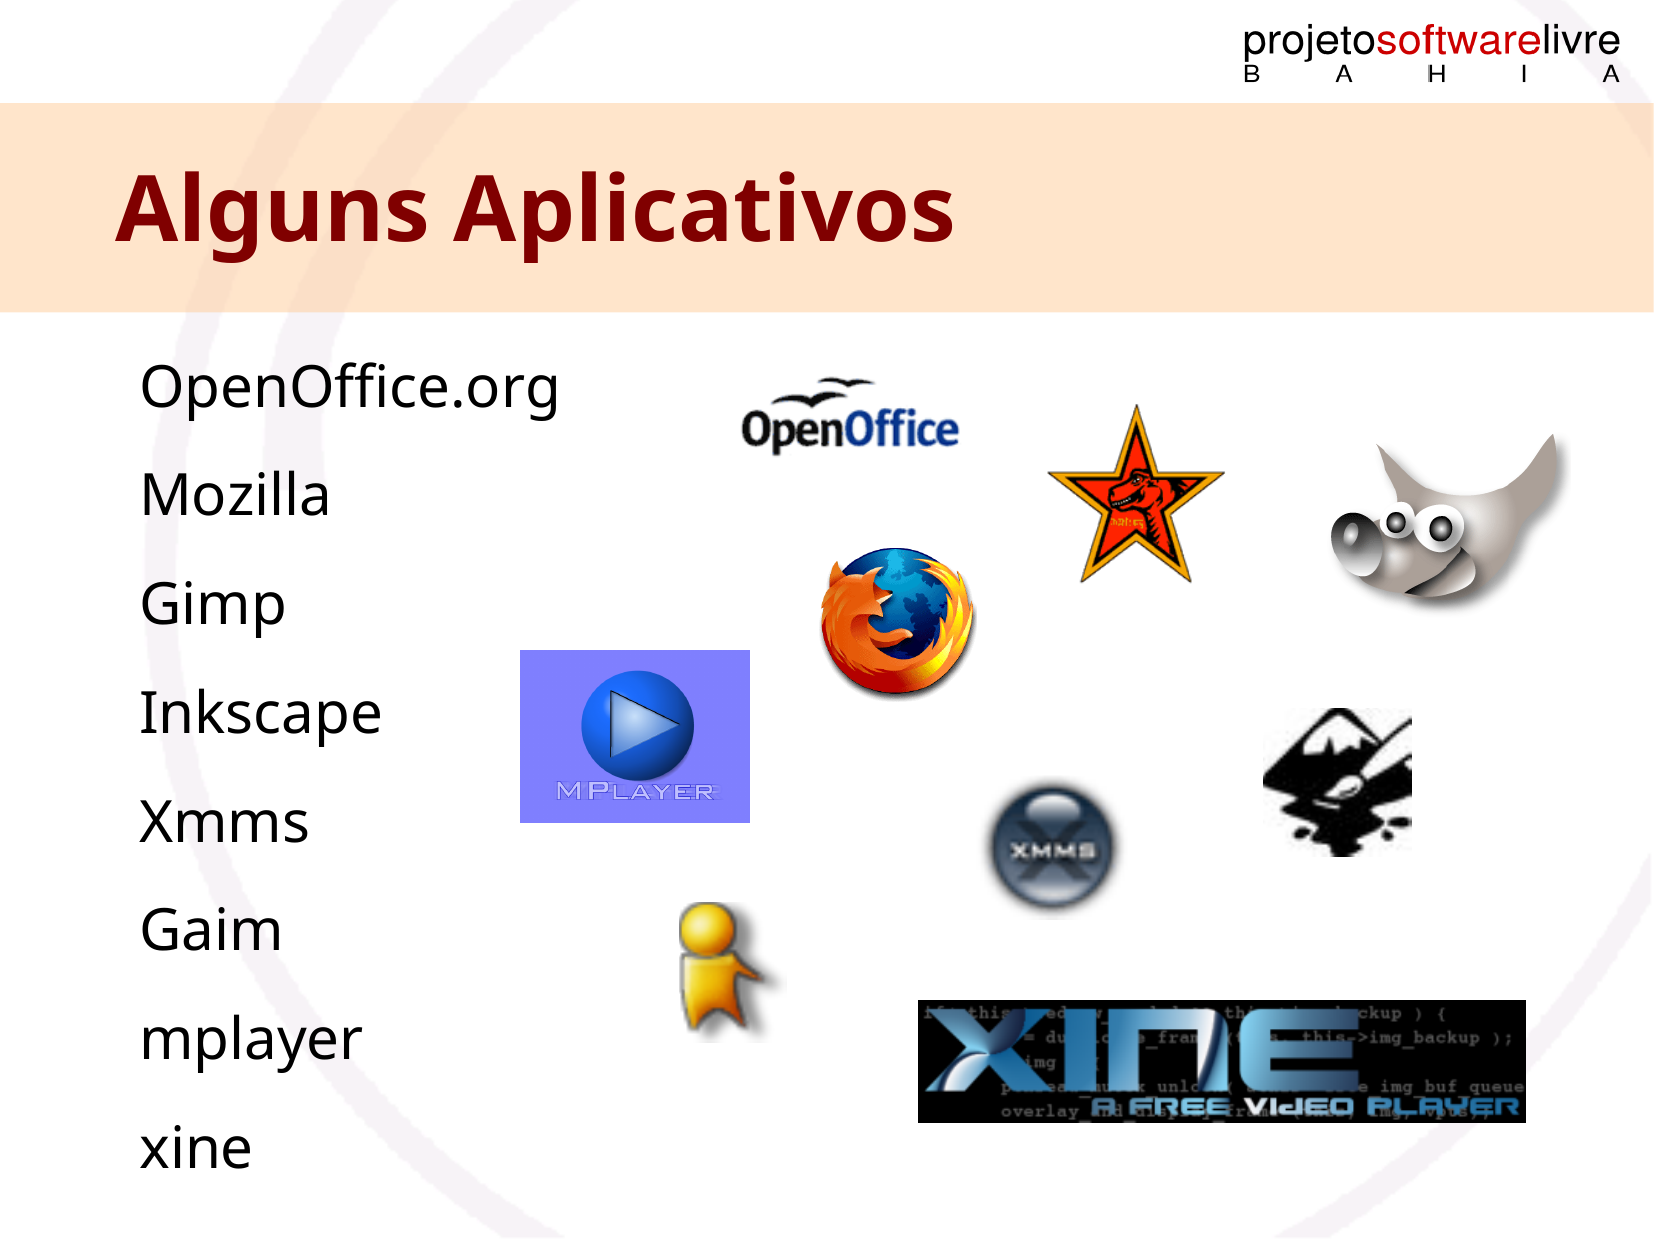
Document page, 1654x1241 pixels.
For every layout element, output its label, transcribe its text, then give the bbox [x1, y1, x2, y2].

picture [0, 313, 1654, 1241]
picture [0, 0, 1654, 103]
title Alguns Aplicativos [115, 143, 1561, 269]
list OpenOffice.org Mozilla Gimp Inkscape Xmms Gaim mplayer xine [121, 344, 1534, 1184]
